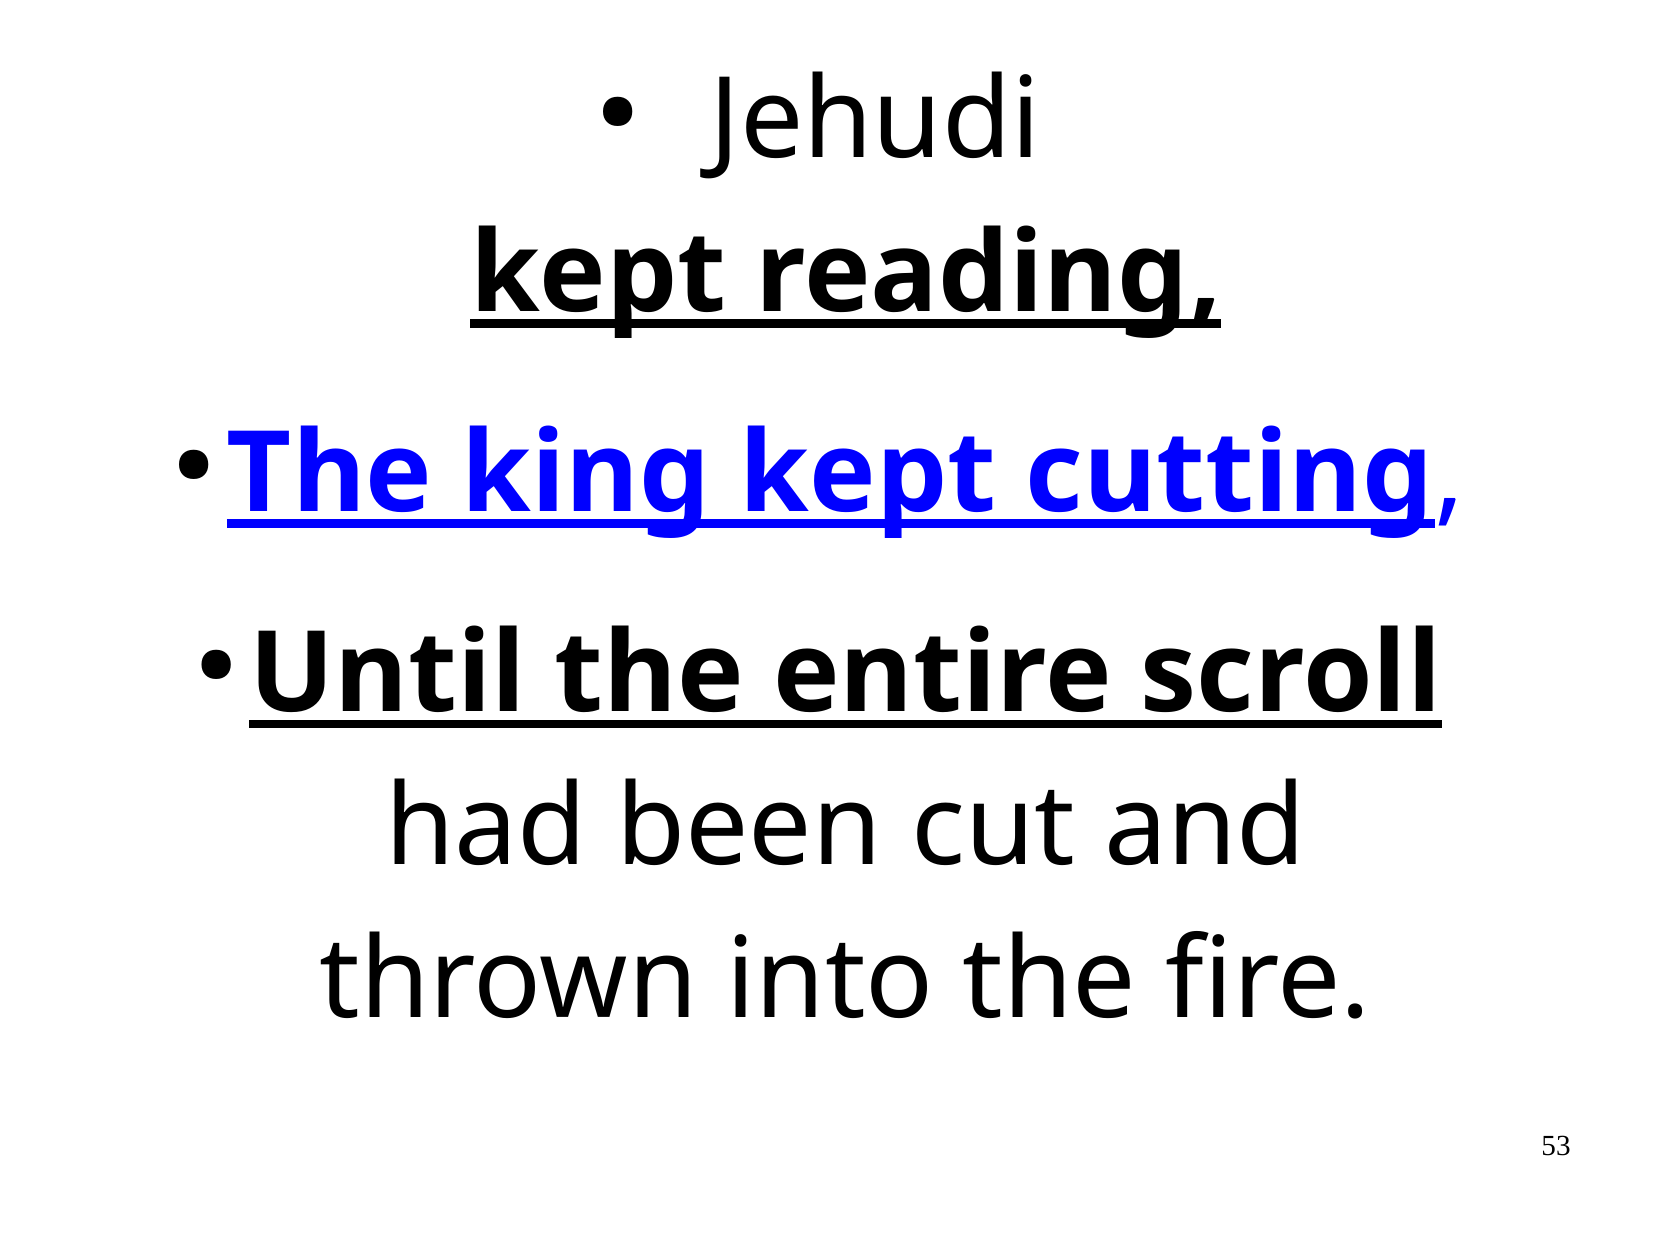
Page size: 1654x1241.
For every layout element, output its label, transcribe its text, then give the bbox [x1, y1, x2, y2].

list Jehudi kept reading, The king kept cutting, Until the entire scroll had been cut and thrown into the fire. [37, 37, 1613, 1238]
